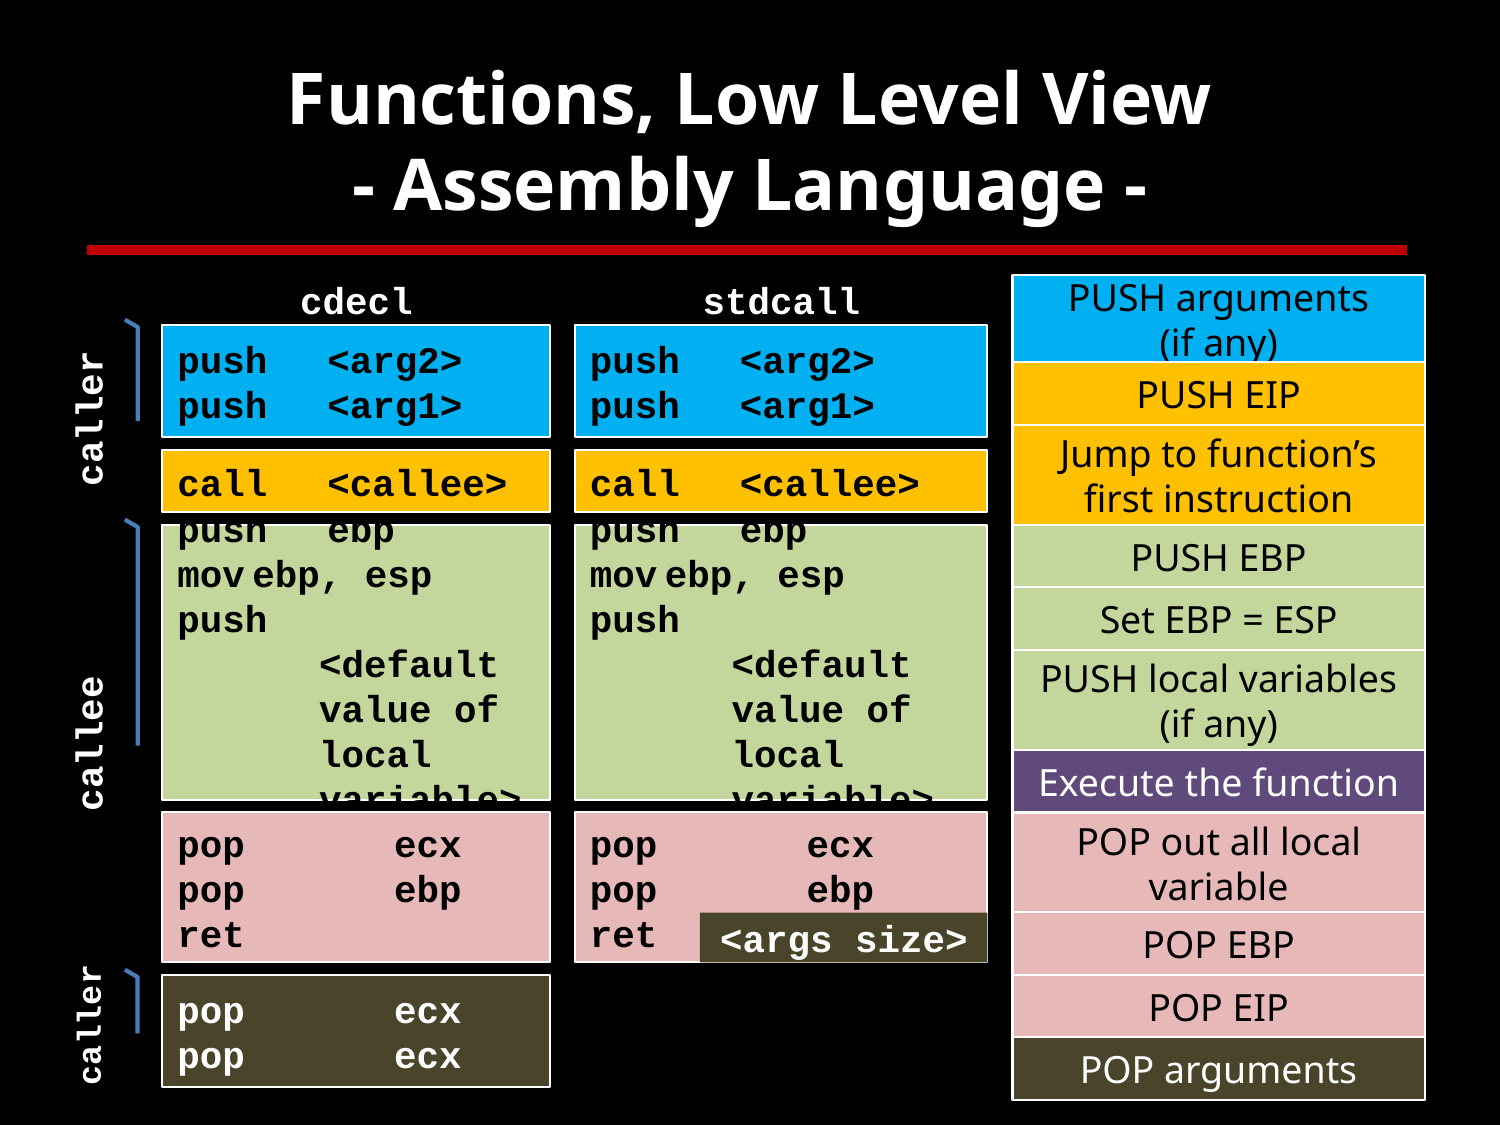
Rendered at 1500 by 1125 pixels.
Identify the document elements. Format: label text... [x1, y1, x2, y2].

text_box <args size> [699, 912, 988, 963]
text_box Jump to function’s first instruction [1012, 425, 1425, 524]
text_box callee [62, 525, 113, 963]
text_box push <arg2> push <arg1> [162, 325, 550, 438]
text_box caller [62, 963, 113, 1125]
text_box caller [62, 325, 113, 513]
text_box call <callee> [575, 449, 988, 513]
text_box Set EBP = ESP [1012, 587, 1425, 650]
text_box PUSH EBP [1012, 524, 1425, 587]
text_box call <callee> [162, 449, 550, 513]
text_box POP EIP [1012, 974, 1425, 1037]
text_box stdcall [575, 275, 988, 325]
text_box PUSH arguments (if any) [1012, 274, 1425, 362]
title Functions, Low Level View - Assembly Language - [75, 45, 1425, 233]
text_box pop ecx pop ebp ret [162, 812, 550, 963]
text_box PUSH EIP [1012, 362, 1425, 425]
text_box push ebp mov ebp, esp push <default value of local variable> [575, 525, 988, 800]
text_box POP out all local variable [1012, 812, 1425, 912]
text_box push ebp mov ebp, esp push <default value of local variable> [162, 525, 550, 800]
text_box pop ecx pop ecx [162, 975, 550, 1088]
text_box PUSH local variables (if any) [1012, 650, 1425, 749]
text_box POP EBP [1012, 912, 1425, 974]
text_box push <arg2> push <arg1> [575, 325, 988, 438]
text_box cdecl [162, 275, 550, 325]
text_box POP arguments [1012, 1037, 1425, 1100]
text_box pop ecx pop ebp ret [575, 812, 988, 963]
text_box Execute the function [1012, 749, 1425, 812]
